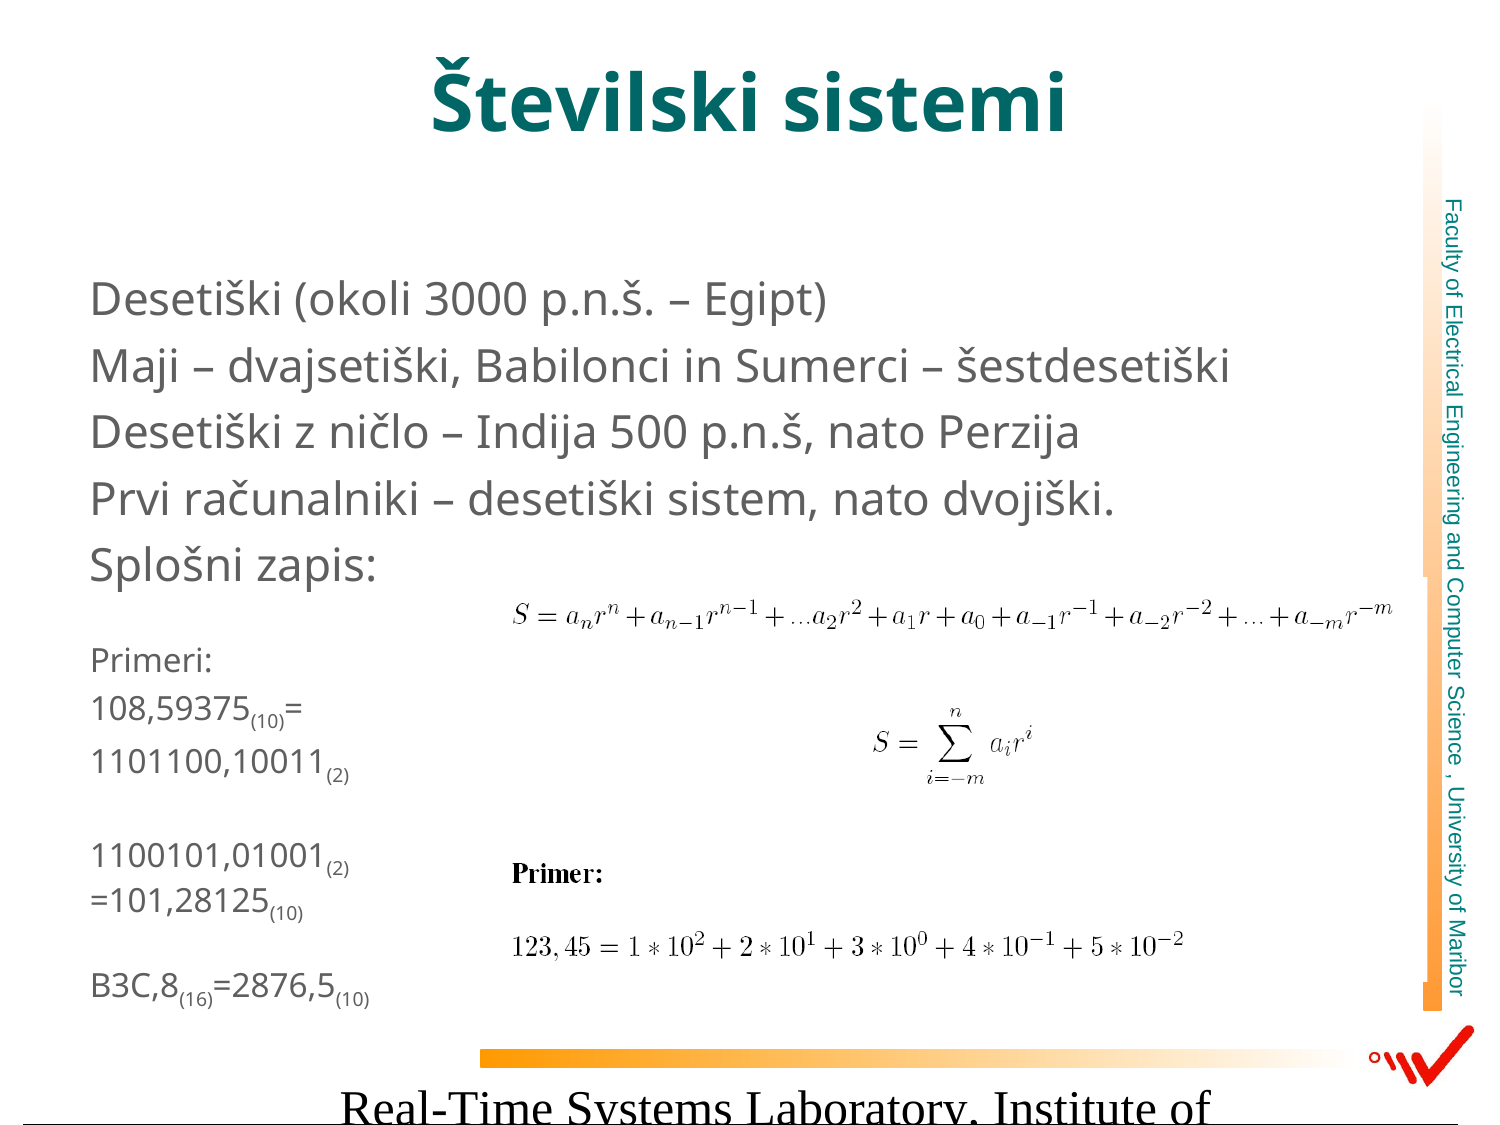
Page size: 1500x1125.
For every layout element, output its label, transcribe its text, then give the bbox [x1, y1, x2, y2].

picture [474, 577, 1428, 982]
list Desetiški (okoli 3000 p.n.š. – Egipt) Maji – dvajsetiški, Babilonci in Sumerci – šestdesetiški Desetiški z ničlo – Indija 500 p.n.š, nato Perzija Prvi računalniki – desetiški sistem, nato dvojiški. Splošni zapis: Primeri: 108,59375(10)= 1101100,10011(2) 1100101,01001(2) =101,28125(10) B3C,8(16)=2876,5(10) [75, 262, 1377, 1047]
title Številski sistemi [75, 45, 1426, 233]
